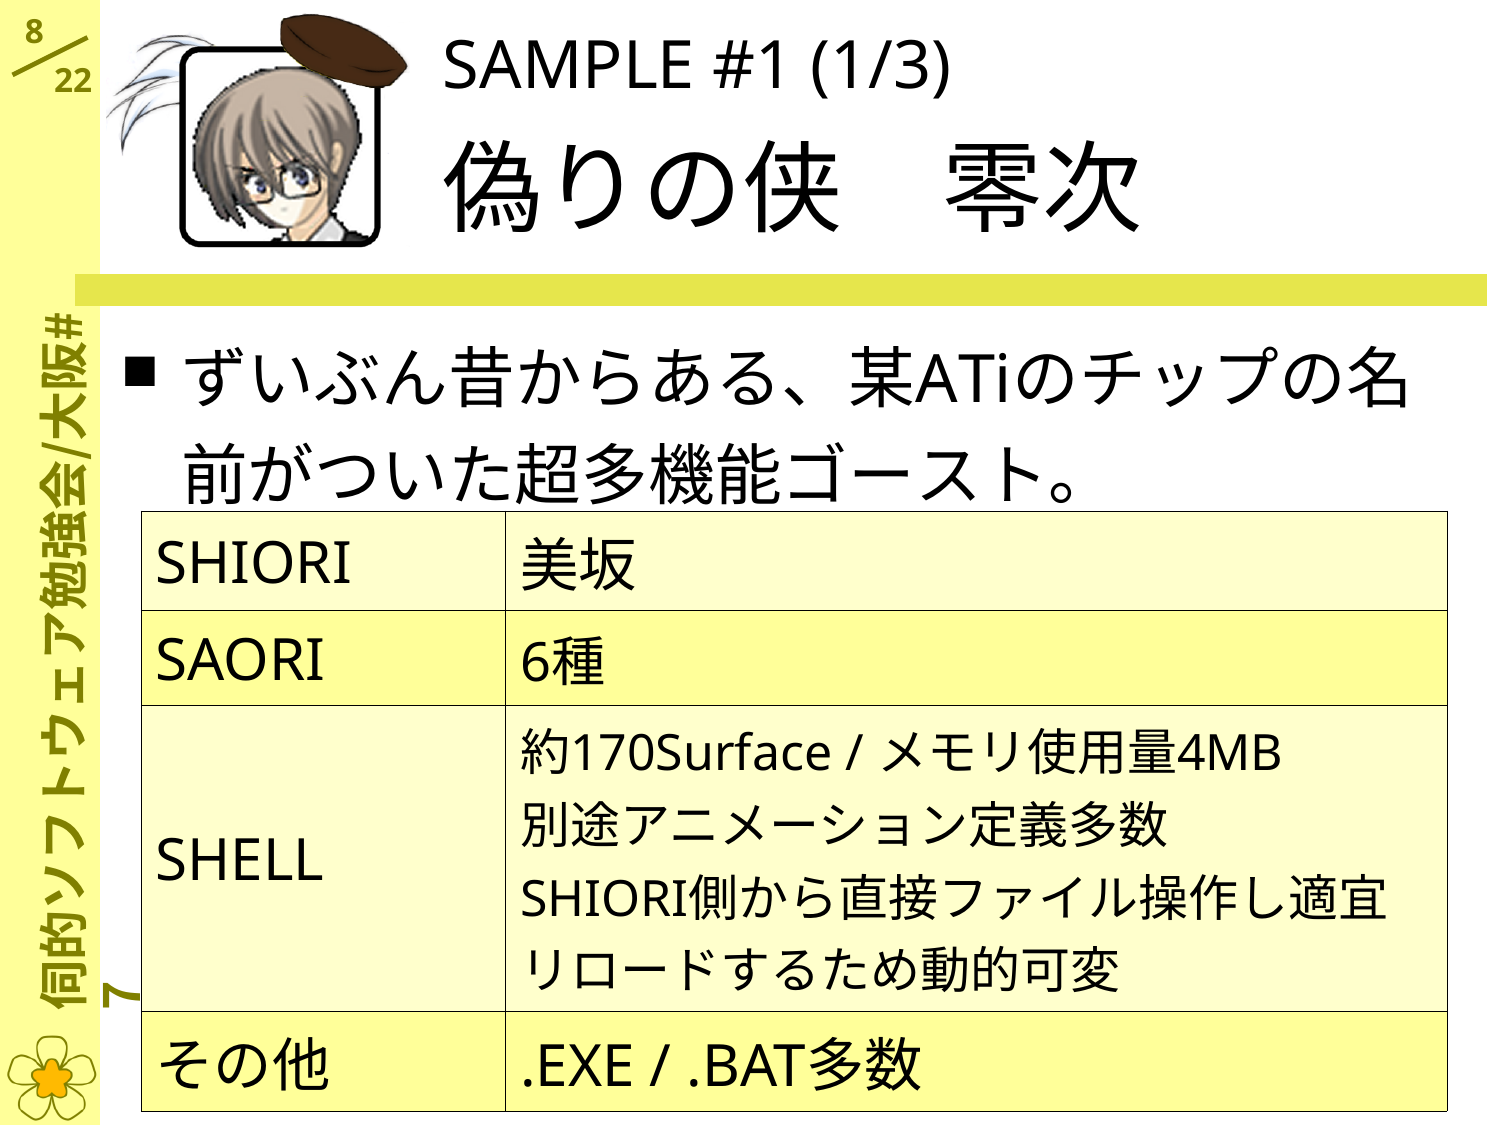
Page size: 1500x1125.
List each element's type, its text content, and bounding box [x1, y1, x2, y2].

table_header 美坂 [506, 512, 1447, 610]
table_cell 約170Surface / メモリ使用量4MB 別途アニメーション定義多数 SHIORI側から直接ファイル操作し適宜リロードするため動的可変 [506, 706, 1447, 1011]
table_header SHIORI [142, 512, 505, 610]
table_cell その他 [142, 1012, 505, 1111]
table_cell SAORI [142, 611, 505, 705]
table_cell .EXE / .BAT多数 [506, 1012, 1447, 1111]
table_cell SHELL [142, 706, 505, 1011]
title SAMPLE #1 (1/3) 偽りの侠 零次 [442, 17, 1476, 254]
table_cell 6種 [506, 611, 1447, 705]
picture [106, 9, 410, 249]
picture [5, 1033, 99, 1122]
list ずいぶん昔からある、某ATiのチップの名前がついた超多機能ゴースト。 [125, 324, 1476, 502]
